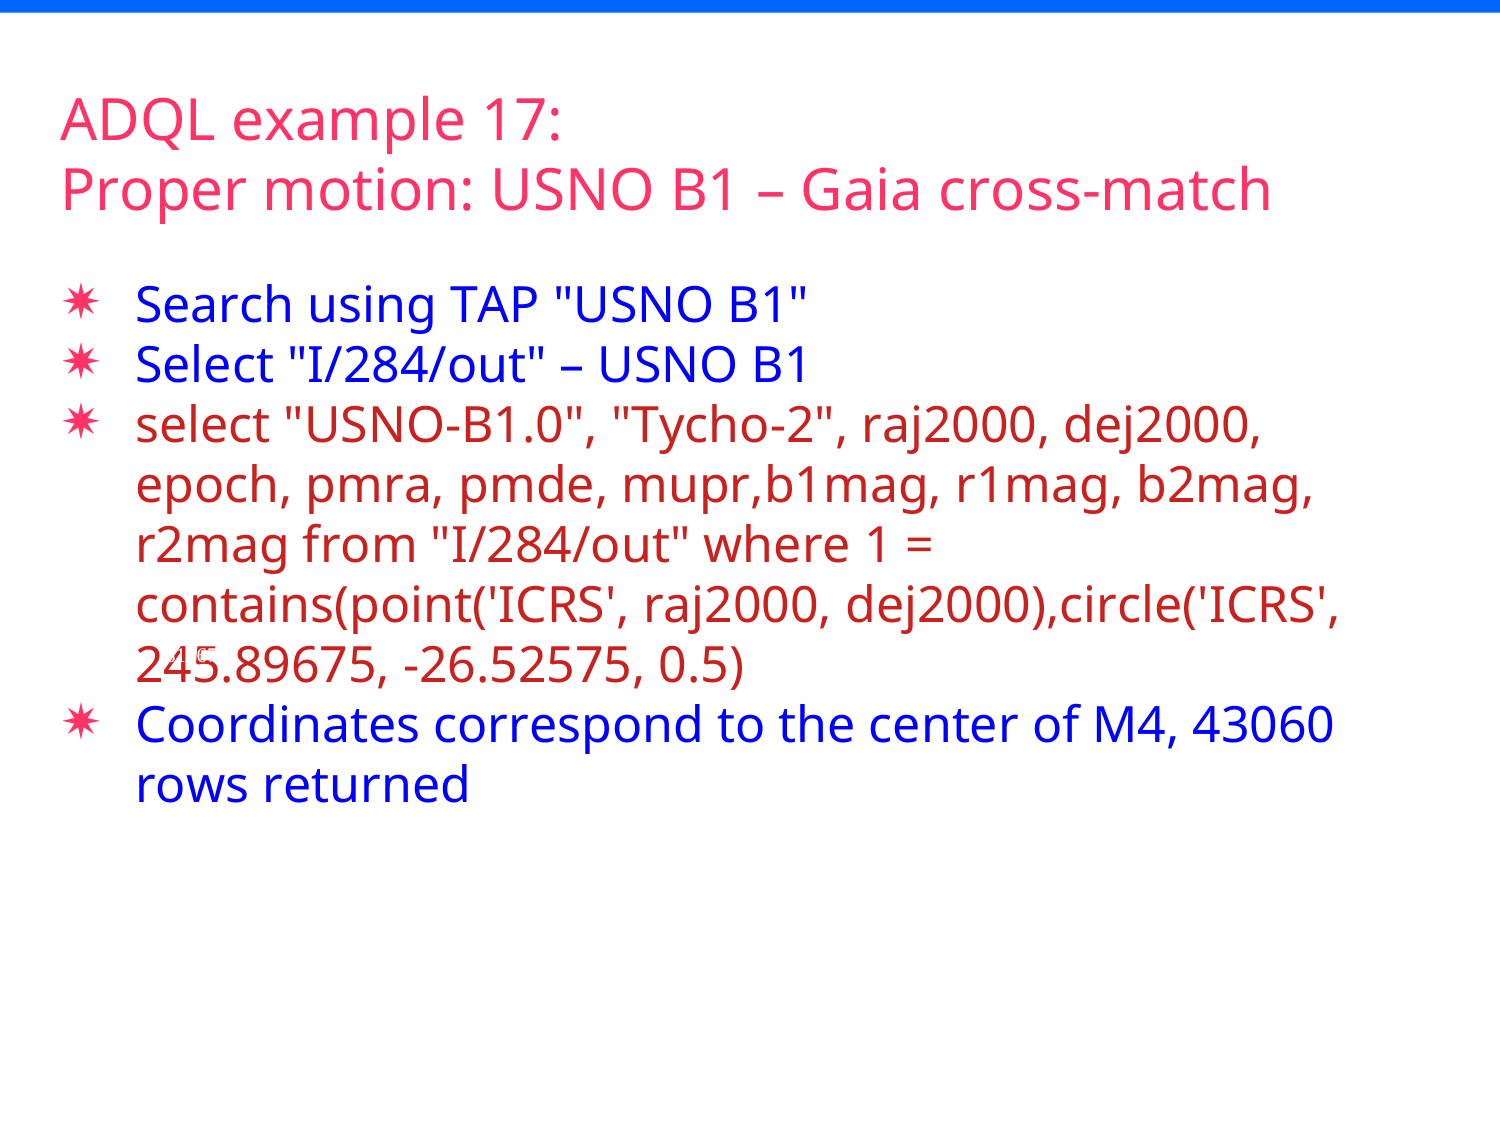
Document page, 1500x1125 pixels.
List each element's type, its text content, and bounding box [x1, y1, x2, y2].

text_box ADQL example 17: Proper motion: USNO B1 – Gaia cross-match [45, 75, 1463, 230]
text_box 81867 [150, 634, 233, 675]
text_box Search using TAP "USNO B1" Select "I/284/out" – USNO B1 select "USNO-B1.0", "Tycho-2", raj2000, dej2000, epoch, pmra, pmde, mupr,b1mag, r1mag, b2mag, r2mag from "I/284/out" where 1 = contains(point('ICRS', raj2000, dej2000),circle('ICRS', 245.89675, -26.52575, 0.5) Coordinates correspond to the center of M4, 43060 rows returned [45, 230, 1388, 821]
